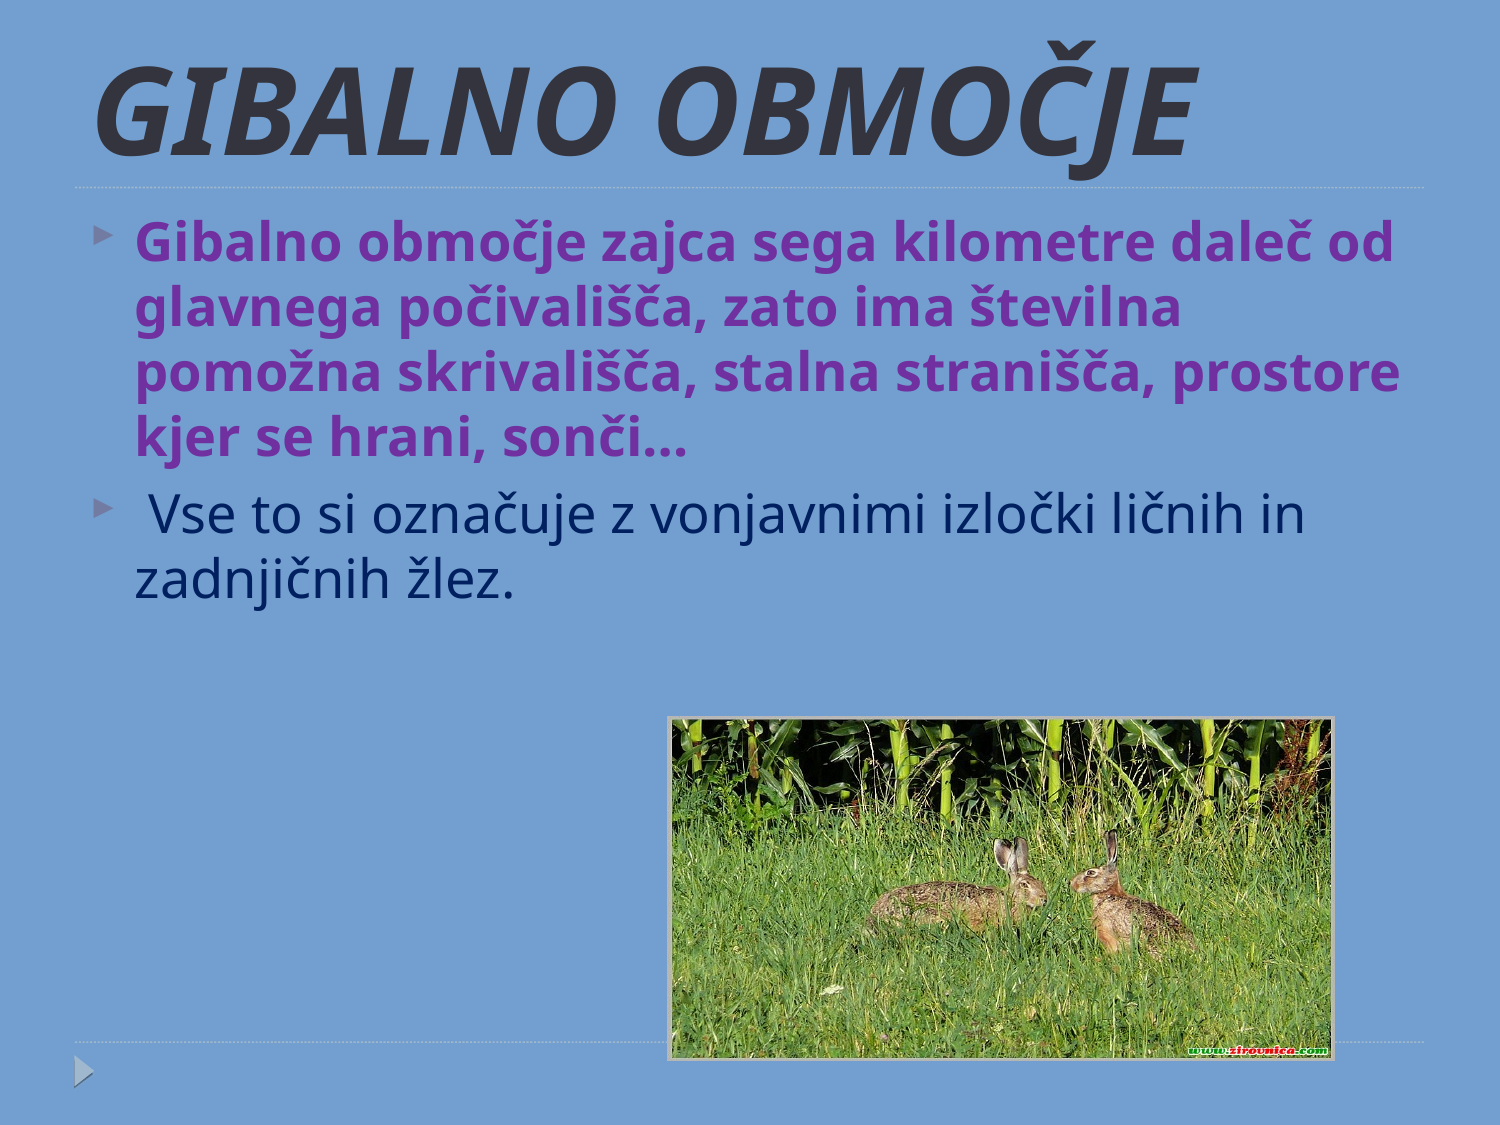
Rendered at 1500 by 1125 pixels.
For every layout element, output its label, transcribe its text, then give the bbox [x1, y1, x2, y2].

title GIBALNO OBMOČJE [75, 24, 1425, 188]
picture [667, 716, 1335, 1061]
list Gibalno območje zajca sega kilometre daleč od glavnega počivališča, zato ima številna pomožna skrivališča, stalna stranišča, prostore kjer se hrani, sonči… Vse to si označuje z vonjavnimi izločki ličnih in zadnjičnih žlez. [75, 200, 1425, 1010]
